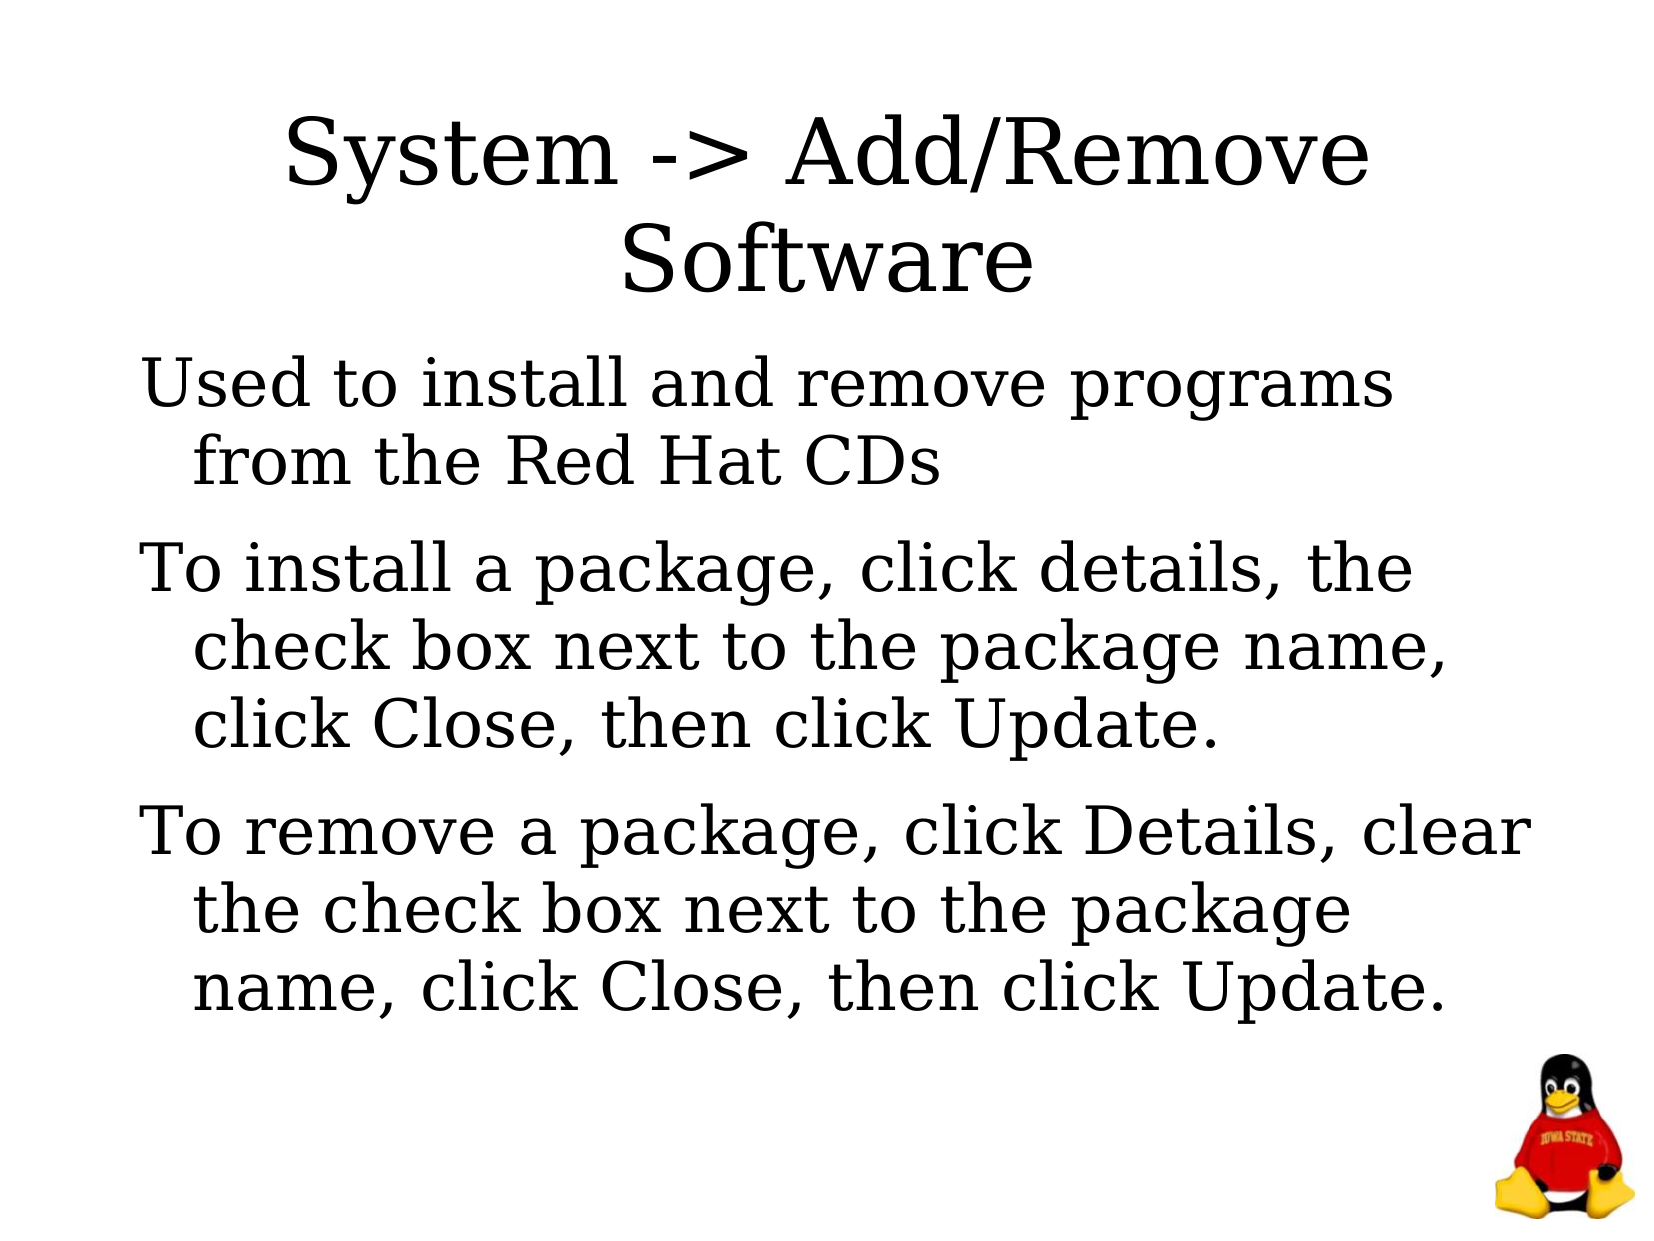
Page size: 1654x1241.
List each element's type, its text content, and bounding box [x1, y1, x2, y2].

picture [1534, 1054, 1635, 1219]
list Used to install and remove programs from the Red Hat CDs To install a package, click details, the check box next to the package name, click Close, then click Update. To remove a package, click Details, clear the check box next to the package name, click Close, then click Update. [121, 344, 1534, 1241]
title System -> Add/Remove Software [121, 98, 1534, 315]
